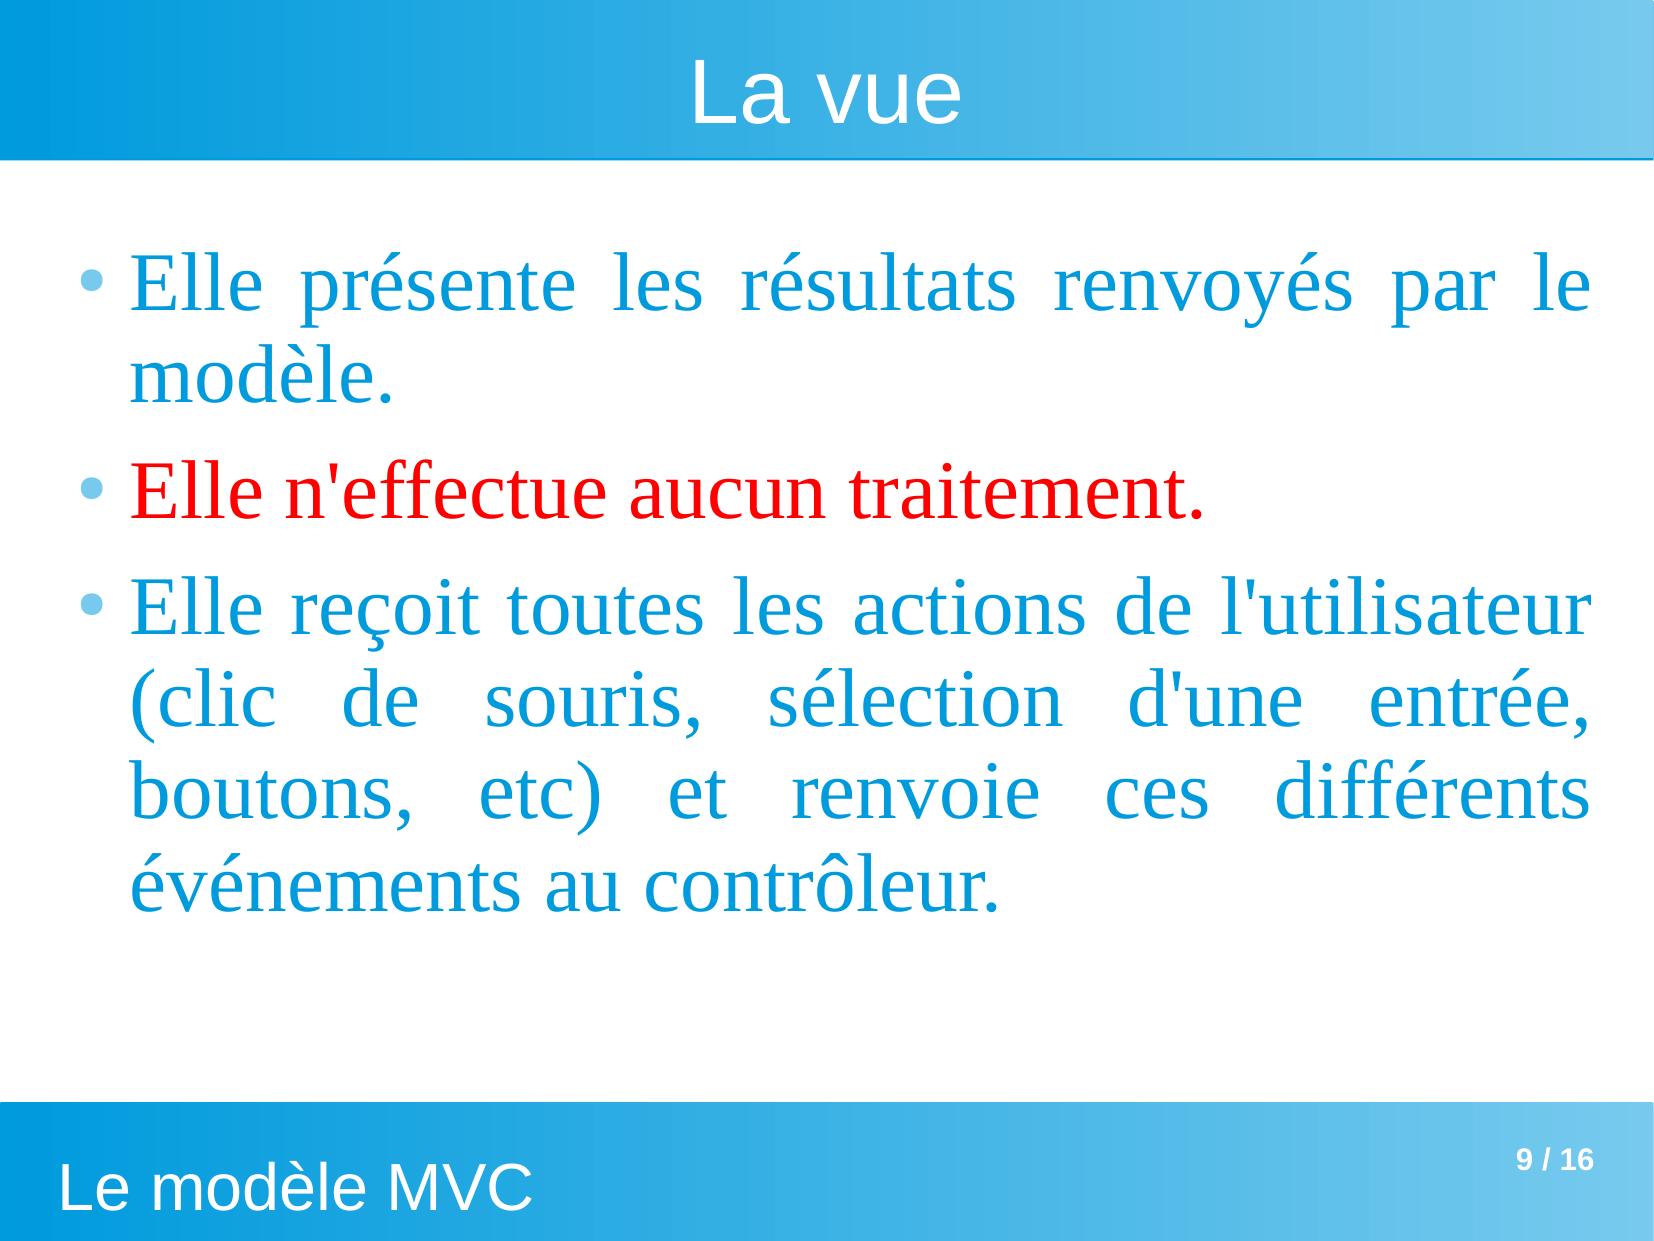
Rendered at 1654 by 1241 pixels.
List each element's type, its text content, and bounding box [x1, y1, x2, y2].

title La vue [59, 39, 1595, 144]
list Elle présente les résultats renvoyés par le modèle. Elle n'effectue aucun traitement. Elle reçoit toutes les actions de l'utilisateur (clic de souris, sélection d'une entrée, boutons, etc) et renvoie ces différents événements au contrôleur. [59, 236, 1595, 1024]
